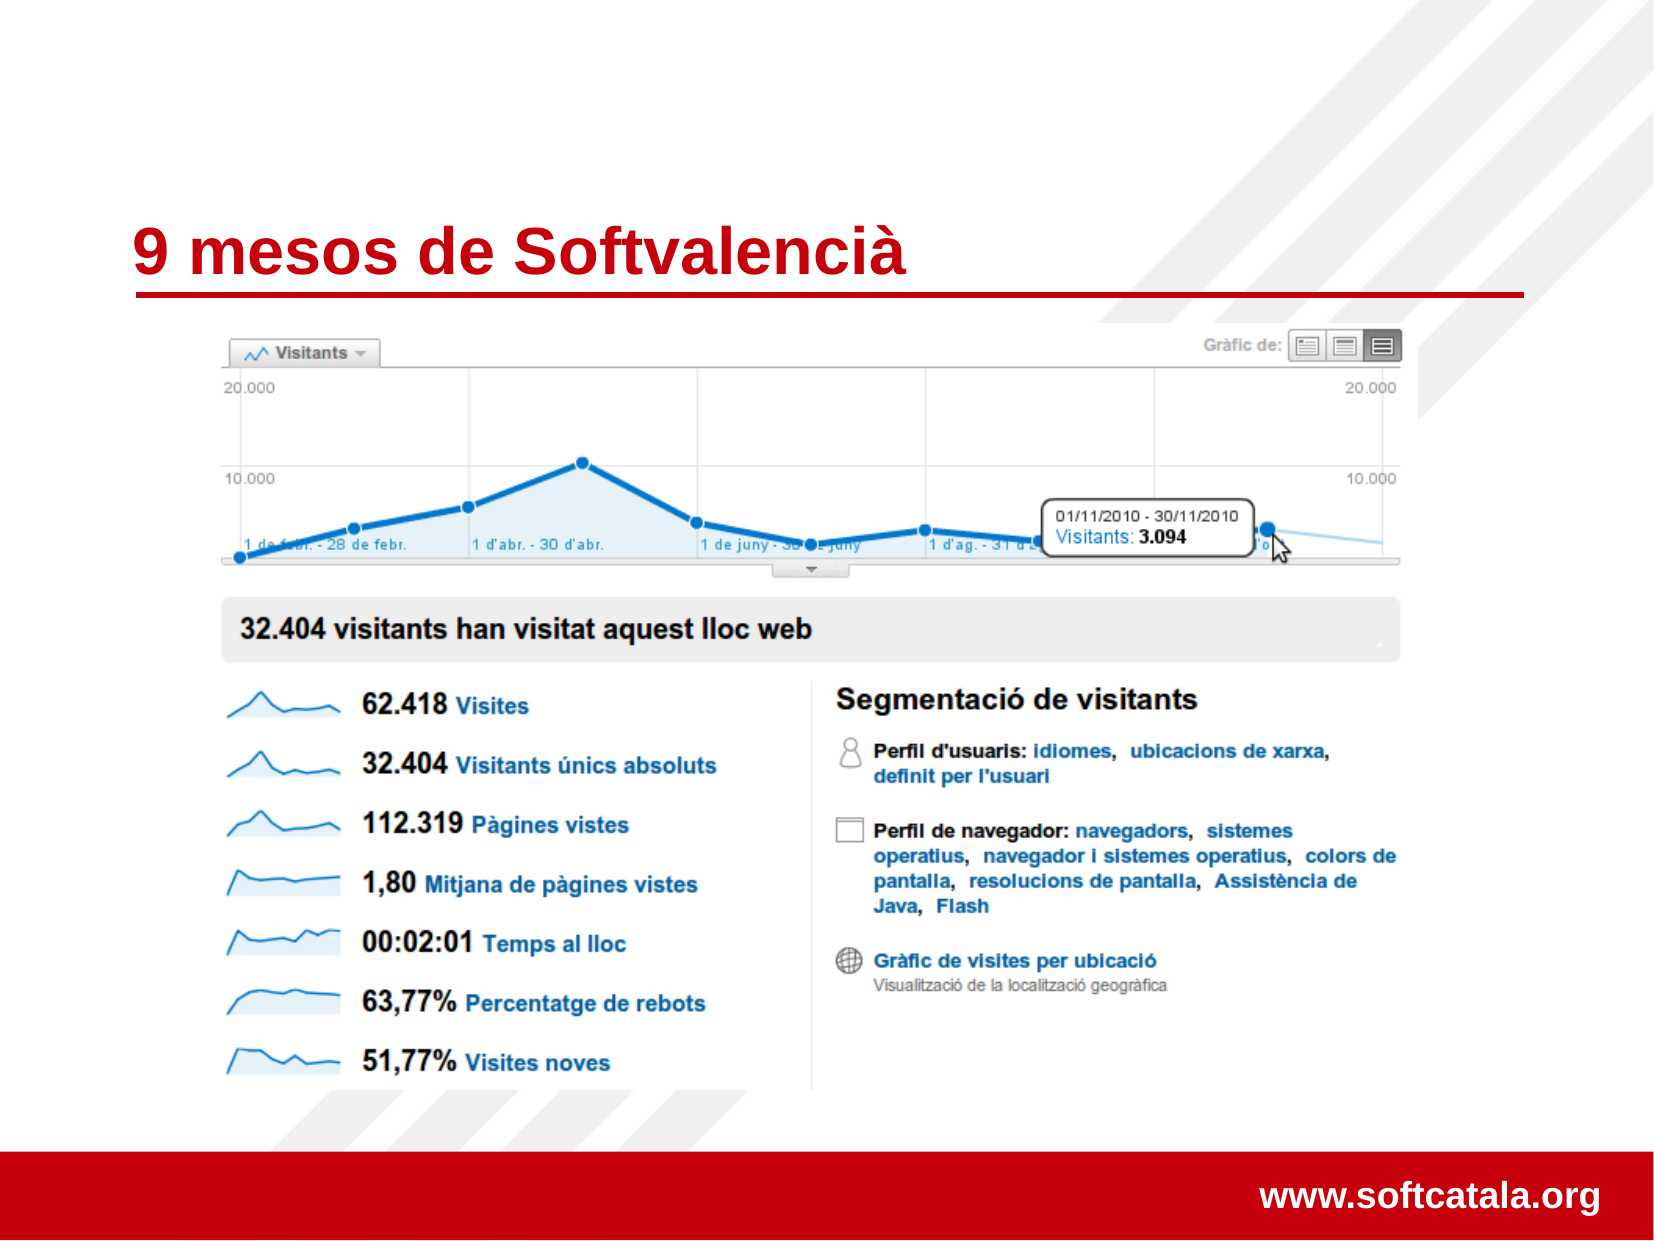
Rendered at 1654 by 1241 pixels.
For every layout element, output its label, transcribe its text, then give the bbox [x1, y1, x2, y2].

text_box www.softcatala.org [0, 1151, 1654, 1241]
picture [0, 0, 1654, 1151]
text_box 9 mesos de Softvalencià [118, 206, 1501, 297]
